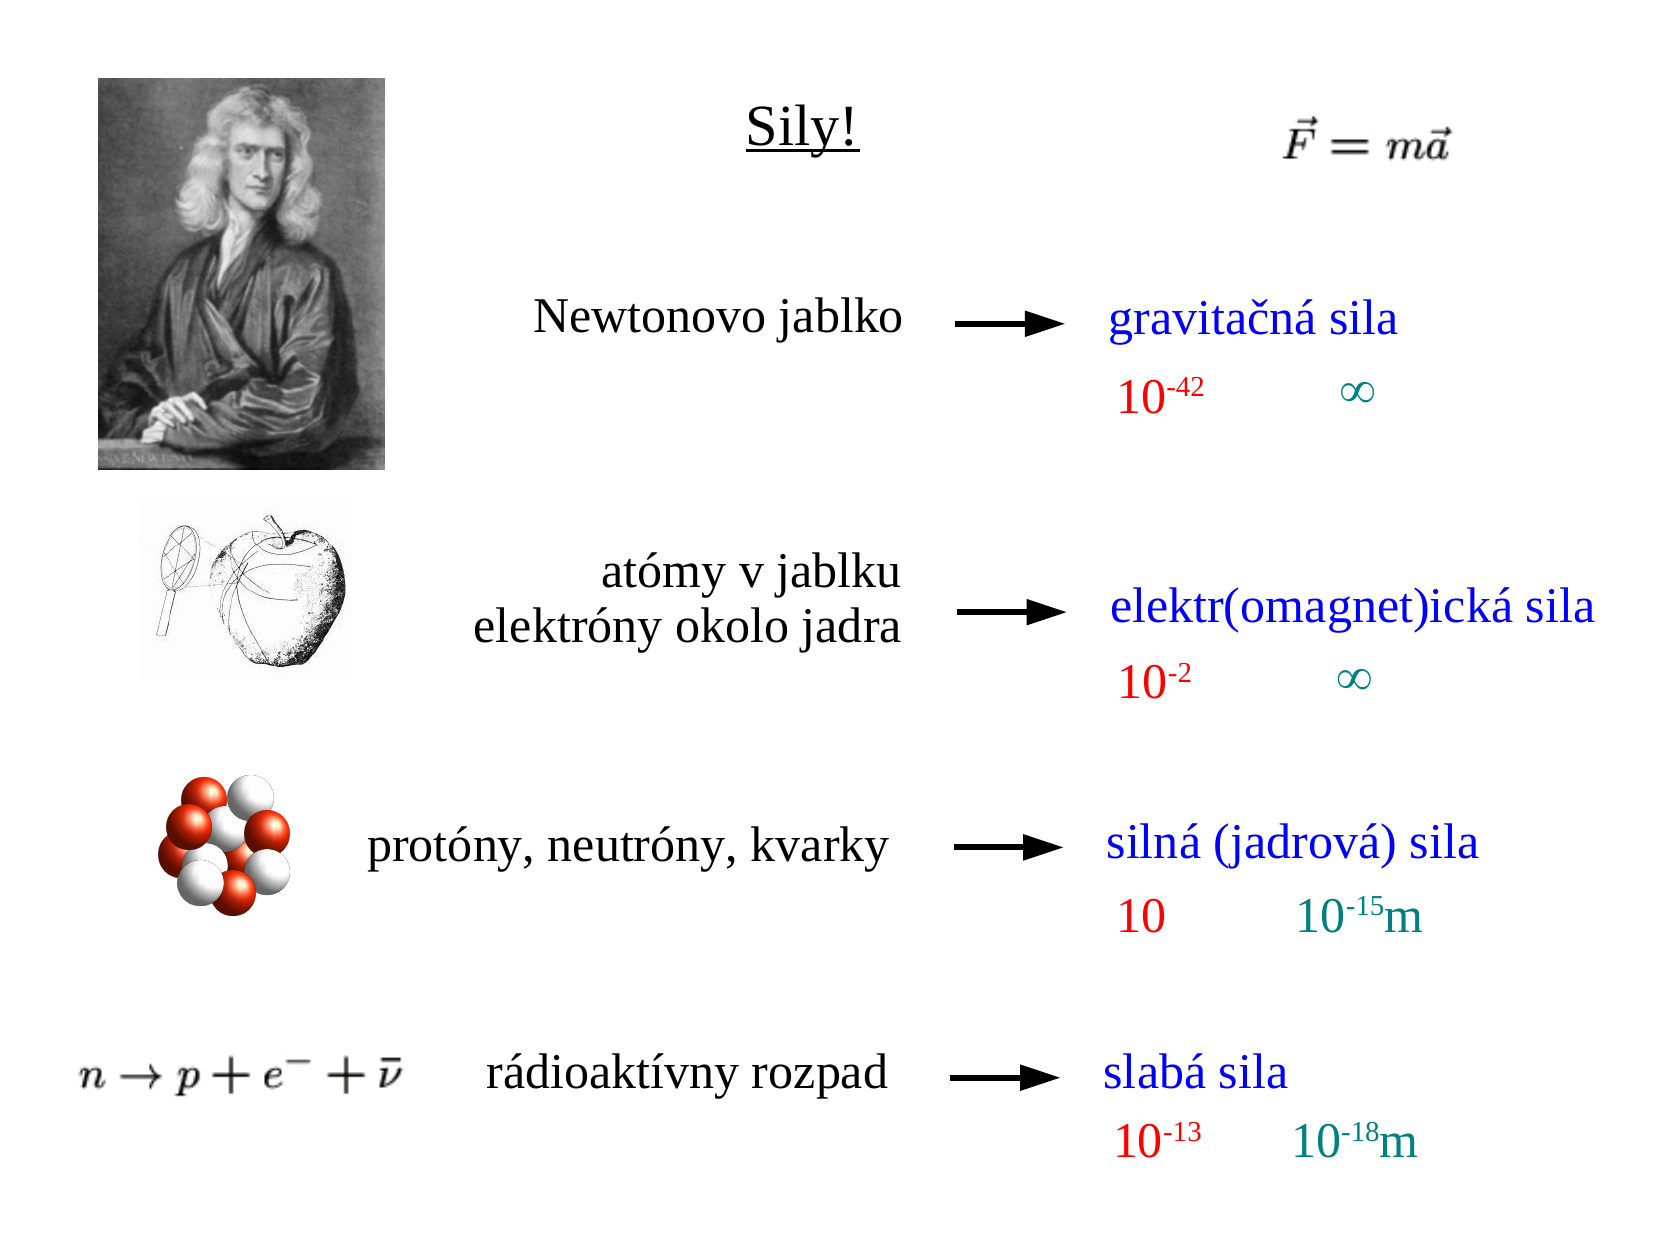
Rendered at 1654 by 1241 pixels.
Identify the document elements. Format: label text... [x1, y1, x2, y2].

text_box 10-2 [1117, 654, 1193, 717]
text_box elektr(omagnet)ická sila [1109, 578, 1597, 635]
text_box ∞ [1335, 657, 1374, 722]
text_box protóny, neutróny, kvarky [367, 816, 891, 874]
picture [1248, 94, 1478, 199]
text_box ∞ [1338, 370, 1377, 433]
picture [98, 78, 385, 470]
text_box Sily! [745, 93, 860, 165]
text_box 10 [1116, 887, 1167, 944]
text_box silná (jadrová) sila [1106, 813, 1480, 870]
text_box Newtonovo jablko [533, 288, 905, 345]
text_box gravitačná sila [1108, 289, 1400, 347]
text_box 10-13 [1113, 1113, 1203, 1176]
text_box 10-18m [1290, 1113, 1419, 1176]
text_box rádioaktívny rozpad [486, 1043, 889, 1101]
text_box 10-42 [1116, 368, 1206, 431]
picture [60, 1033, 420, 1109]
picture [139, 501, 354, 680]
text_box slabá sila [1103, 1043, 1289, 1101]
text_box atómy v jablku elektróny okolo jadra [473, 542, 903, 664]
text_box 10-15m [1295, 887, 1424, 950]
